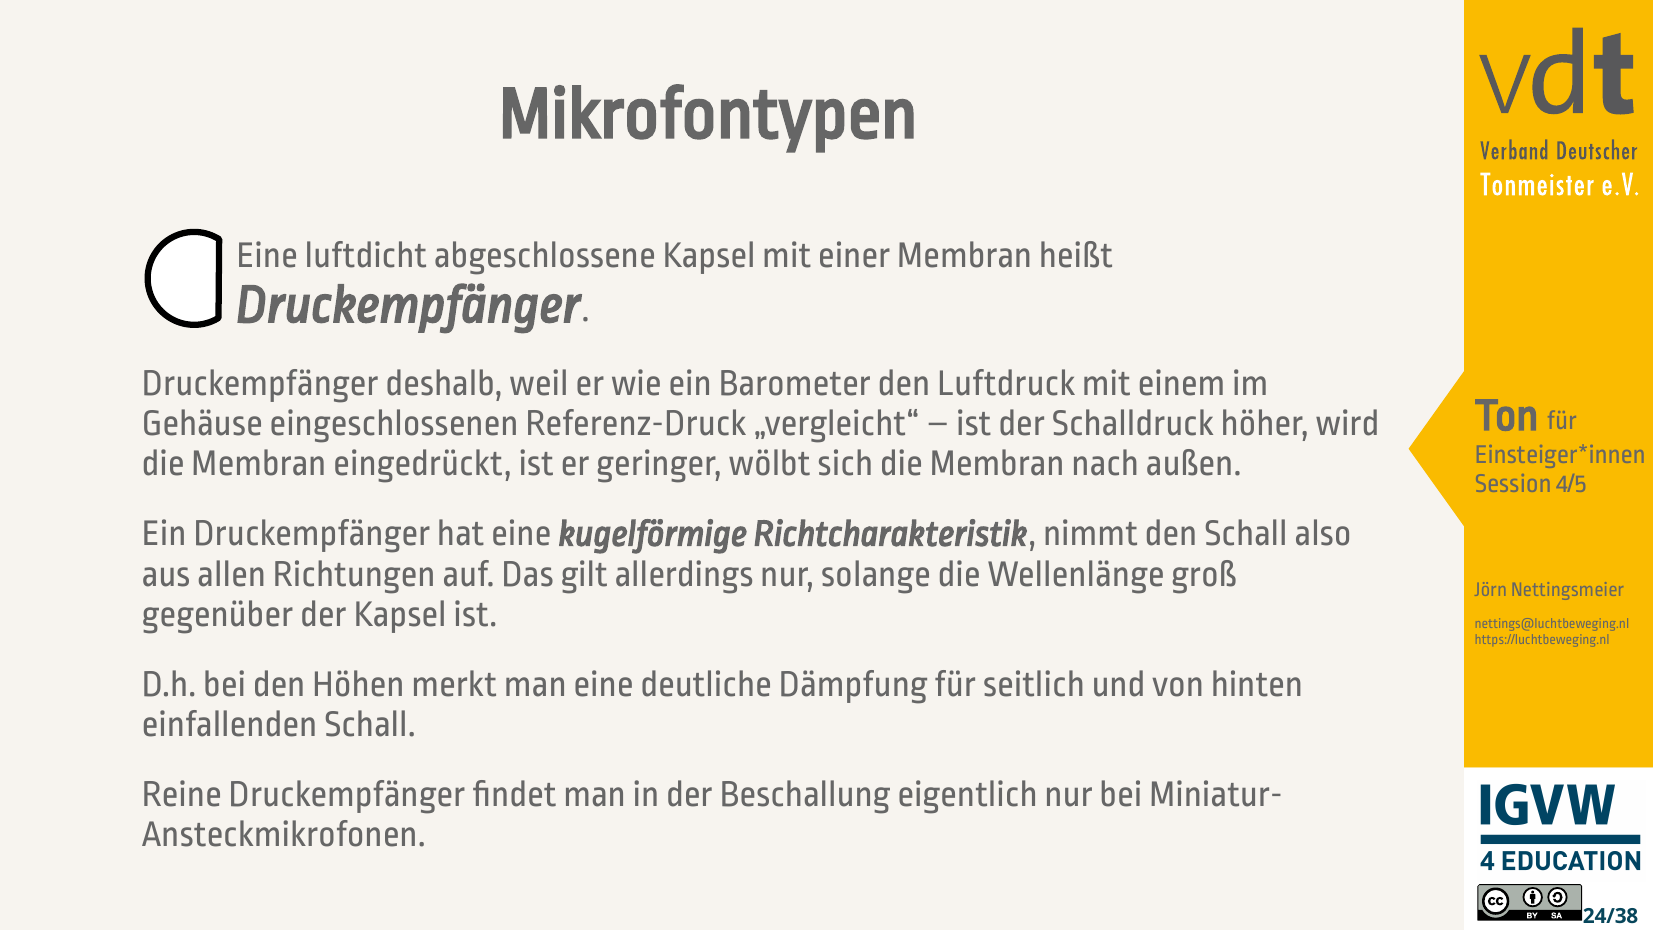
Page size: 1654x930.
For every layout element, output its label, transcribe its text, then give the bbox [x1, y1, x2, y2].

title Mikrofontypen [82, 37, 1335, 193]
text_box [147, 231, 220, 325]
list Eine luftdicht abgeschlossene Kapsel mit einer Membran heißt Druckempfänger. Druckempfänger deshalb, weil er wie ein Barometer den Luftdruck mit einem im Gehäuse eingeschlossenen Referenz-Druck „vergleicht“ – ist der Schalldruck höher, wird die Membran eingedrückt, ist er geringer, wölbt sich die Membran nach außen. Ein Druckempfänger hat eine kugelförmige Richtcharakteristik, nimmt den Schall also aus allen Richtungen auf. Das gilt allerdings nur, solange die Wellenlänge groß gegenüber der Kapsel ist. D.h. bei den Höhen merkt man eine deutliche Dämpfung für seitlich und von hinten einfallenden Schall. Reine Druckempfänger findet man in der Beschallung eigentlich nur bei Miniatur-Ansteckmikrofonen. [141, 236, 1394, 905]
picture [1477, 780, 1646, 882]
